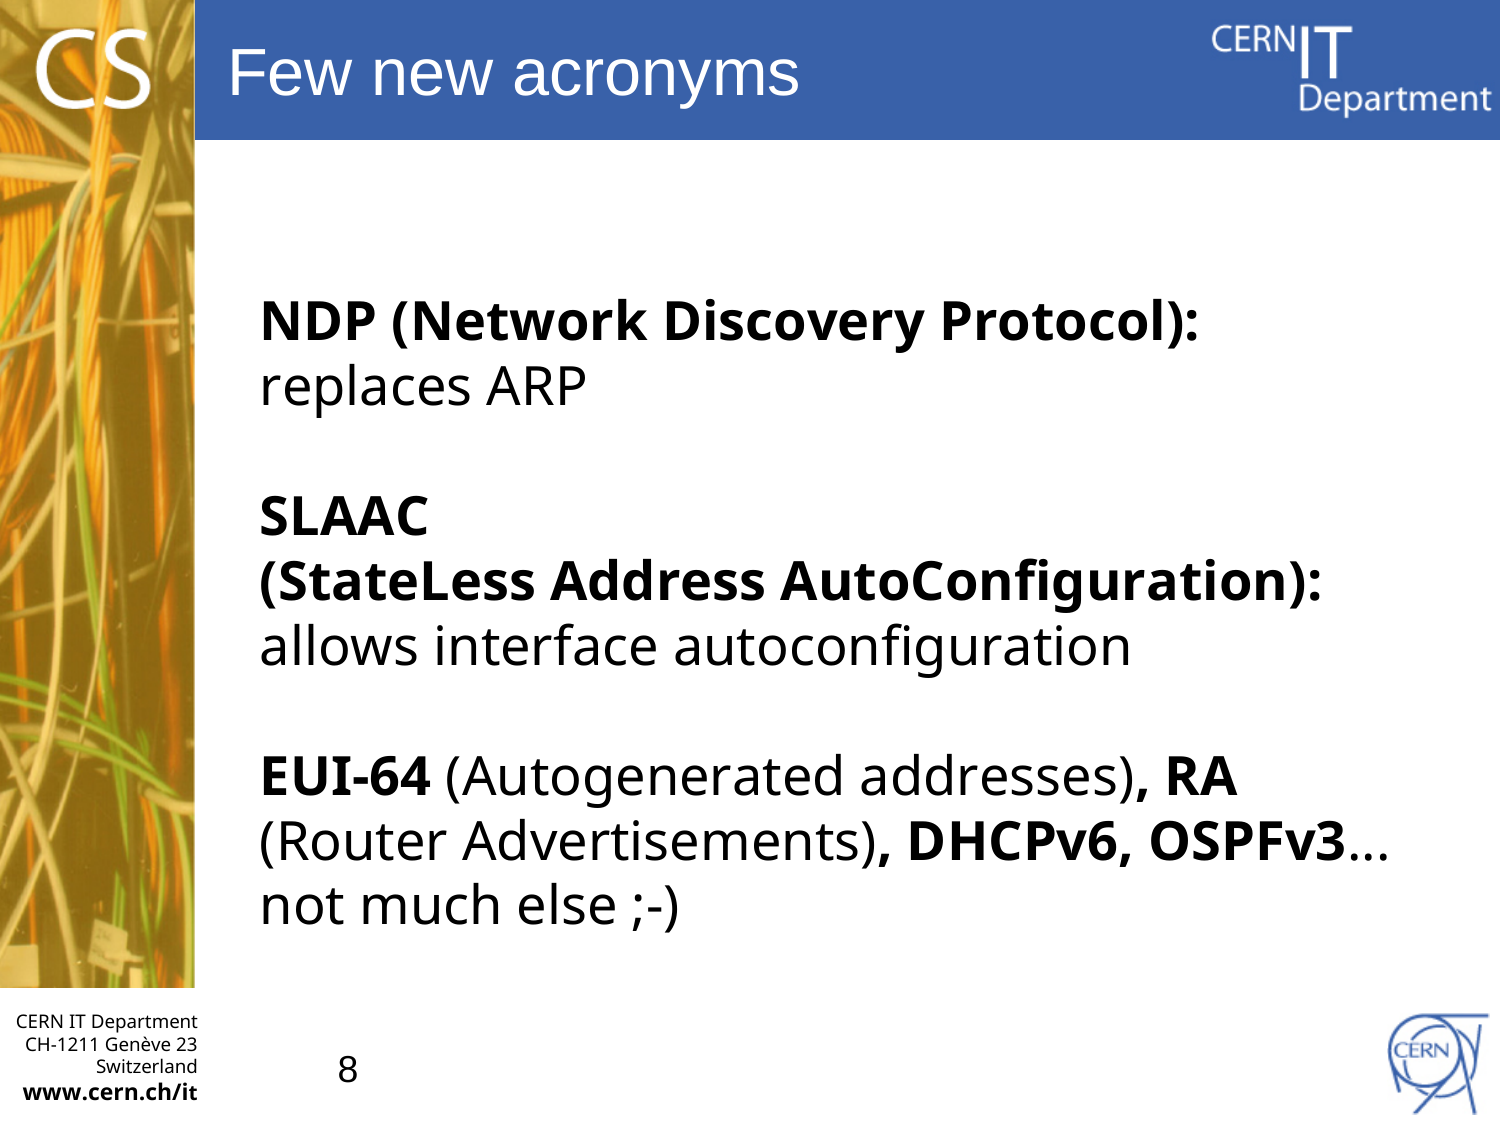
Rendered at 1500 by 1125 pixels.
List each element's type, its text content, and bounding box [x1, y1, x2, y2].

picture [0, 0, 212, 988]
picture [1387, 1012, 1490, 1115]
picture [1126, 0, 1500, 140]
title Few new acronyms [212, 0, 1126, 157]
text_box NDP (Network Discovery Protocol): replaces ARP SLAAC (StateLess Address AutoConfiguration): allows interface autoconfiguration EUI-64 (Autogenerated addresses), RA (Router Advertisements), DHCPv6, OSPFv3... not much else ;-) [245, 278, 1417, 814]
